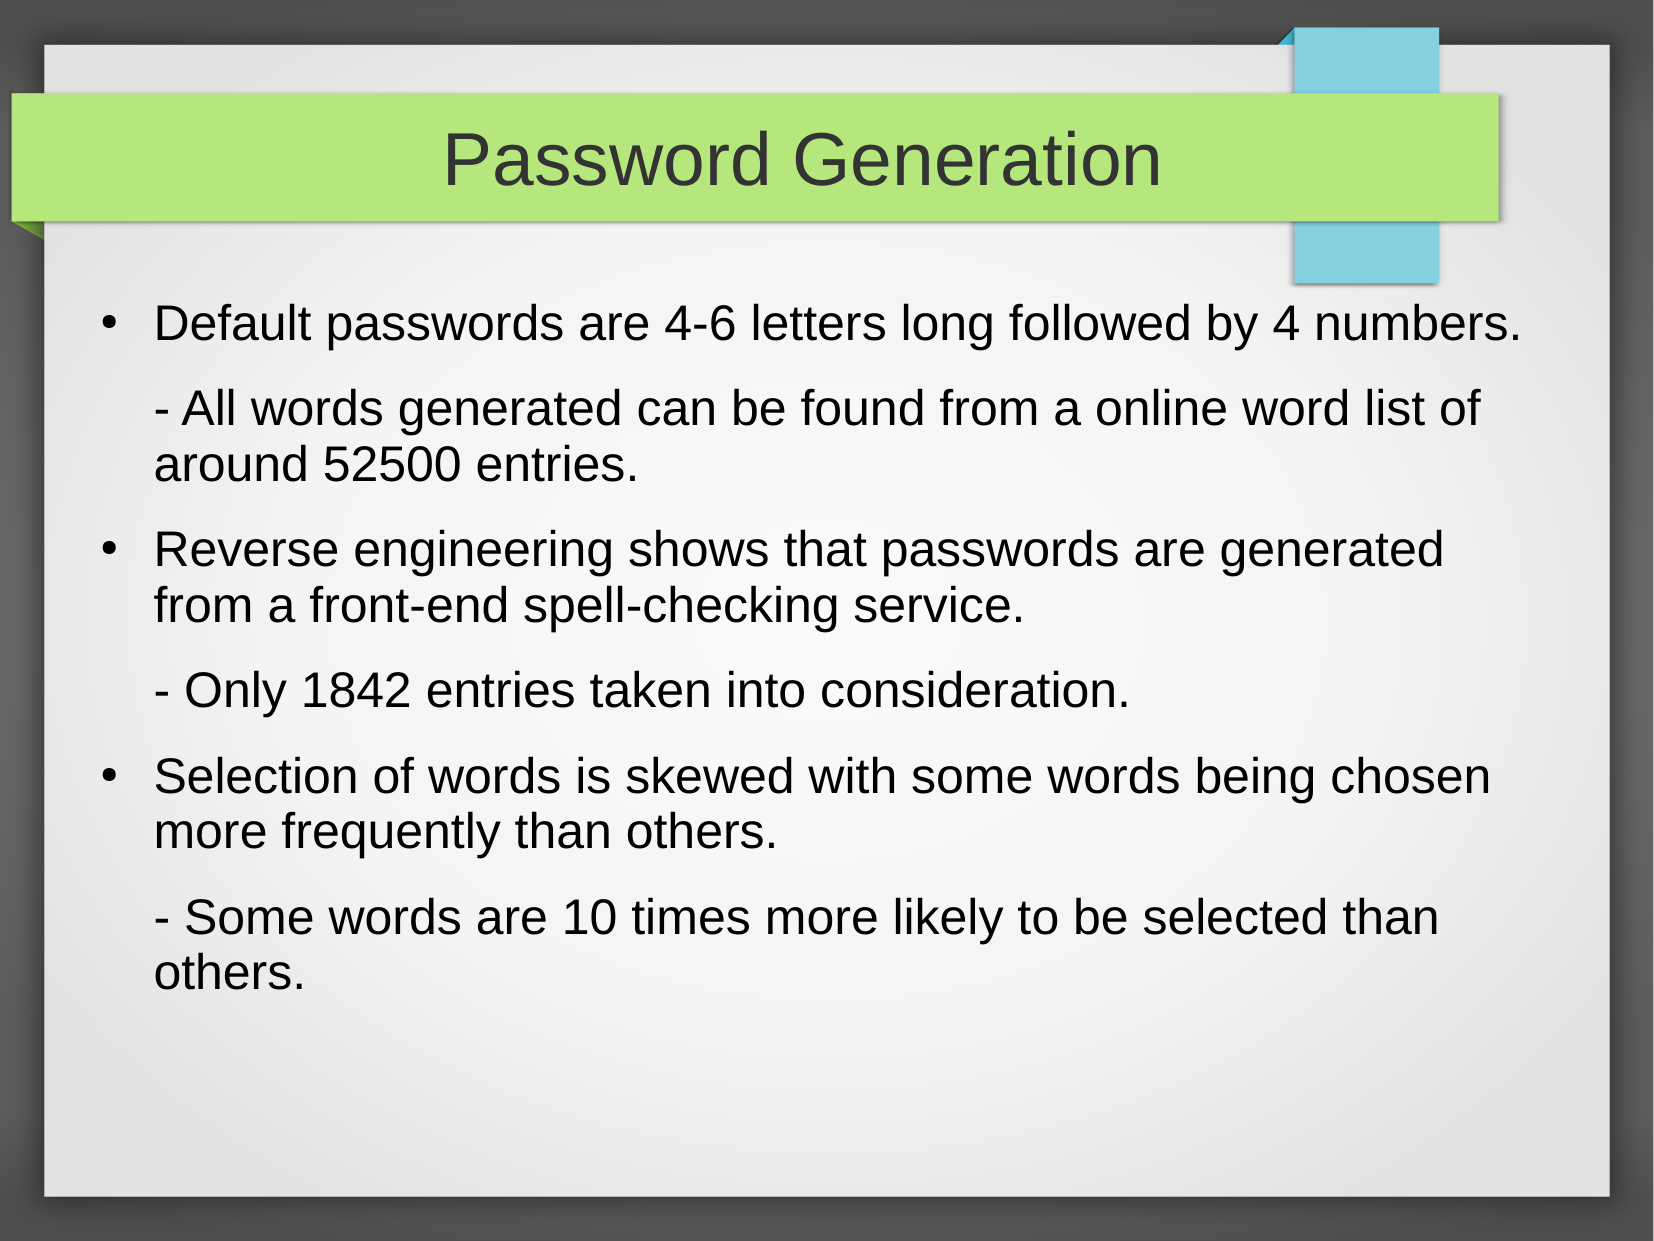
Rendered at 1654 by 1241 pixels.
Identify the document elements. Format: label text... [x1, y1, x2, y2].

list Default passwords are 4-6 letters long followed by 4 numbers. - All words generated can be found from a online word list of around 52500 entries. Reverse engineering shows that passwords are generated from a front-end spell-checking service. - Only 1842 entries taken into consideration. Selection of words is skewed with some words being chosen more frequently than others. - Some words are 10 times more likely to be selected than others. [82, 295, 1538, 1123]
picture [0, 0, 1654, 1241]
title Password Generation [70, 106, 1536, 213]
